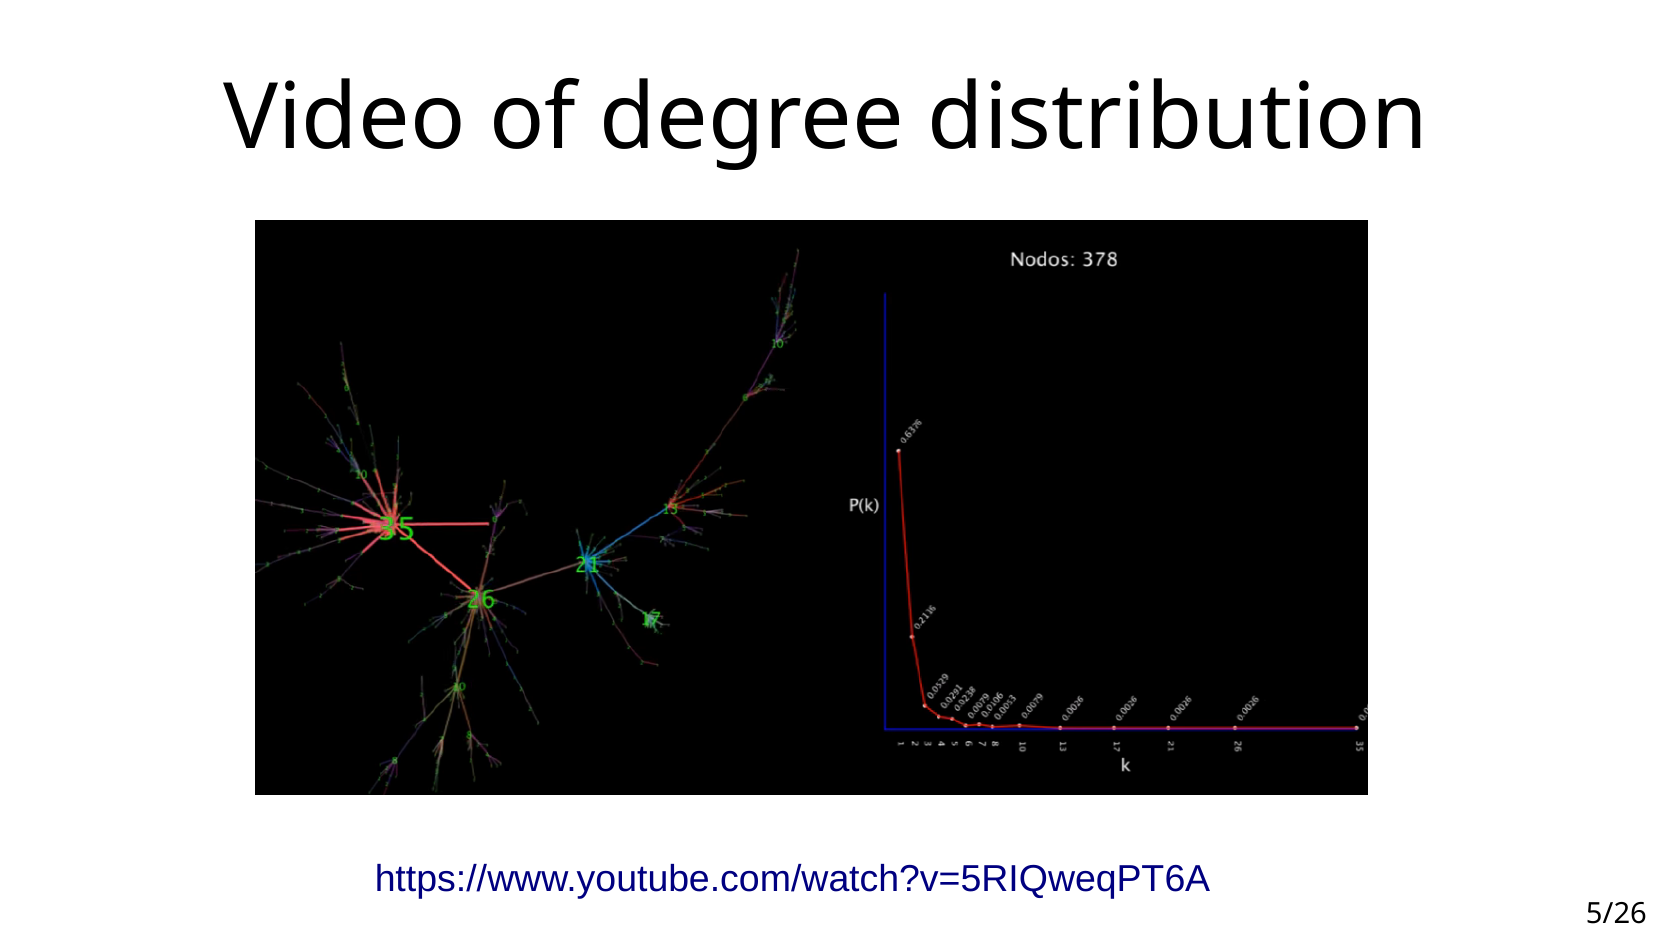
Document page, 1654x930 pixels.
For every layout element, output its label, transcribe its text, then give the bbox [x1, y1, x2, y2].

text_box https://www.youtube.com/watch?v=5RIQweqPT6A [360, 849, 1291, 907]
picture [255, 220, 1368, 796]
title Video of degree distribution [82, 1, 1571, 225]
